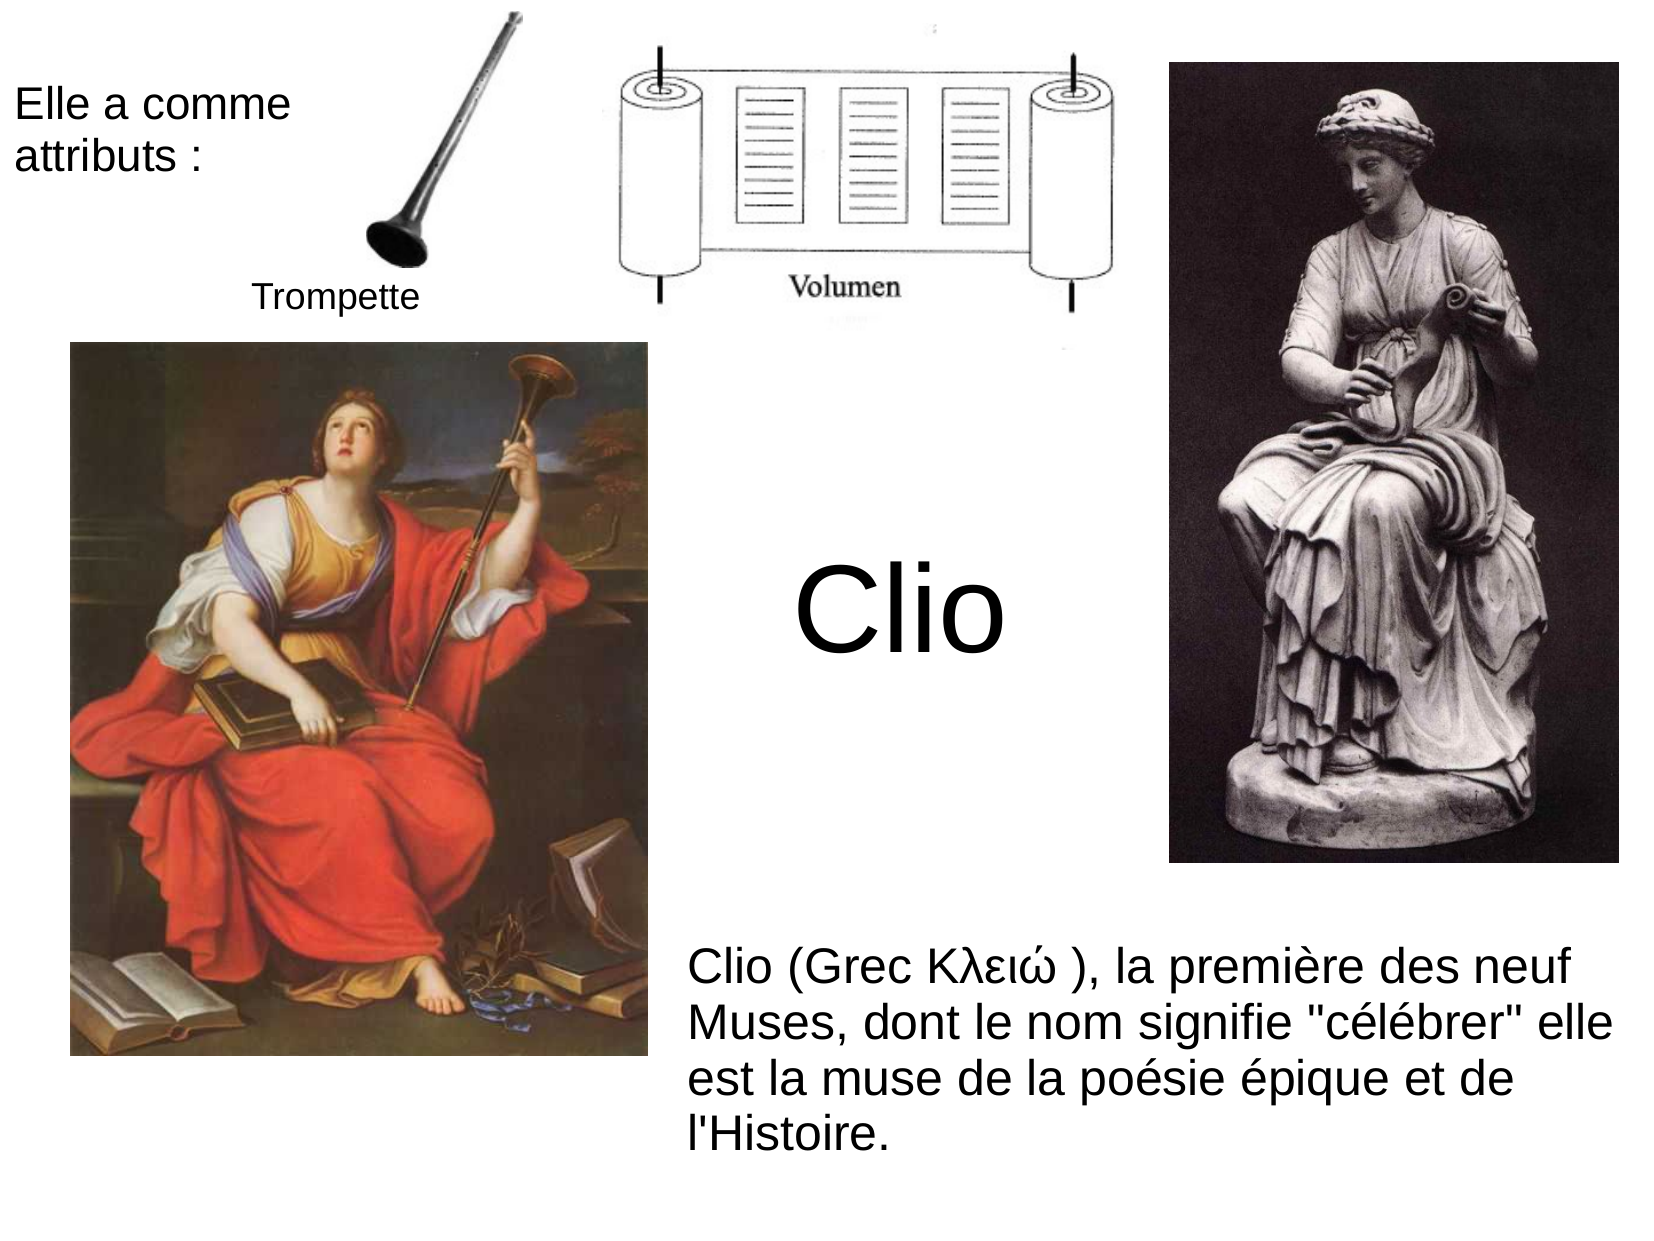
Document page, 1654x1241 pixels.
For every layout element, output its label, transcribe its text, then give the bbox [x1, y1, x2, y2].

text_box Trompette [236, 267, 532, 325]
picture [1169, 62, 1619, 863]
text_box Elle a comme attributs : [0, 70, 366, 188]
picture [366, 11, 523, 268]
text_box Clio [713, 531, 1087, 687]
picture [70, 23, 1134, 1057]
text_box Clio (Grec Κλειώ ), la première des neuf Muses, dont le nom signifie "célébrer" elle est la muse de la poésie épique et de l'Histoire. [673, 931, 1654, 1193]
